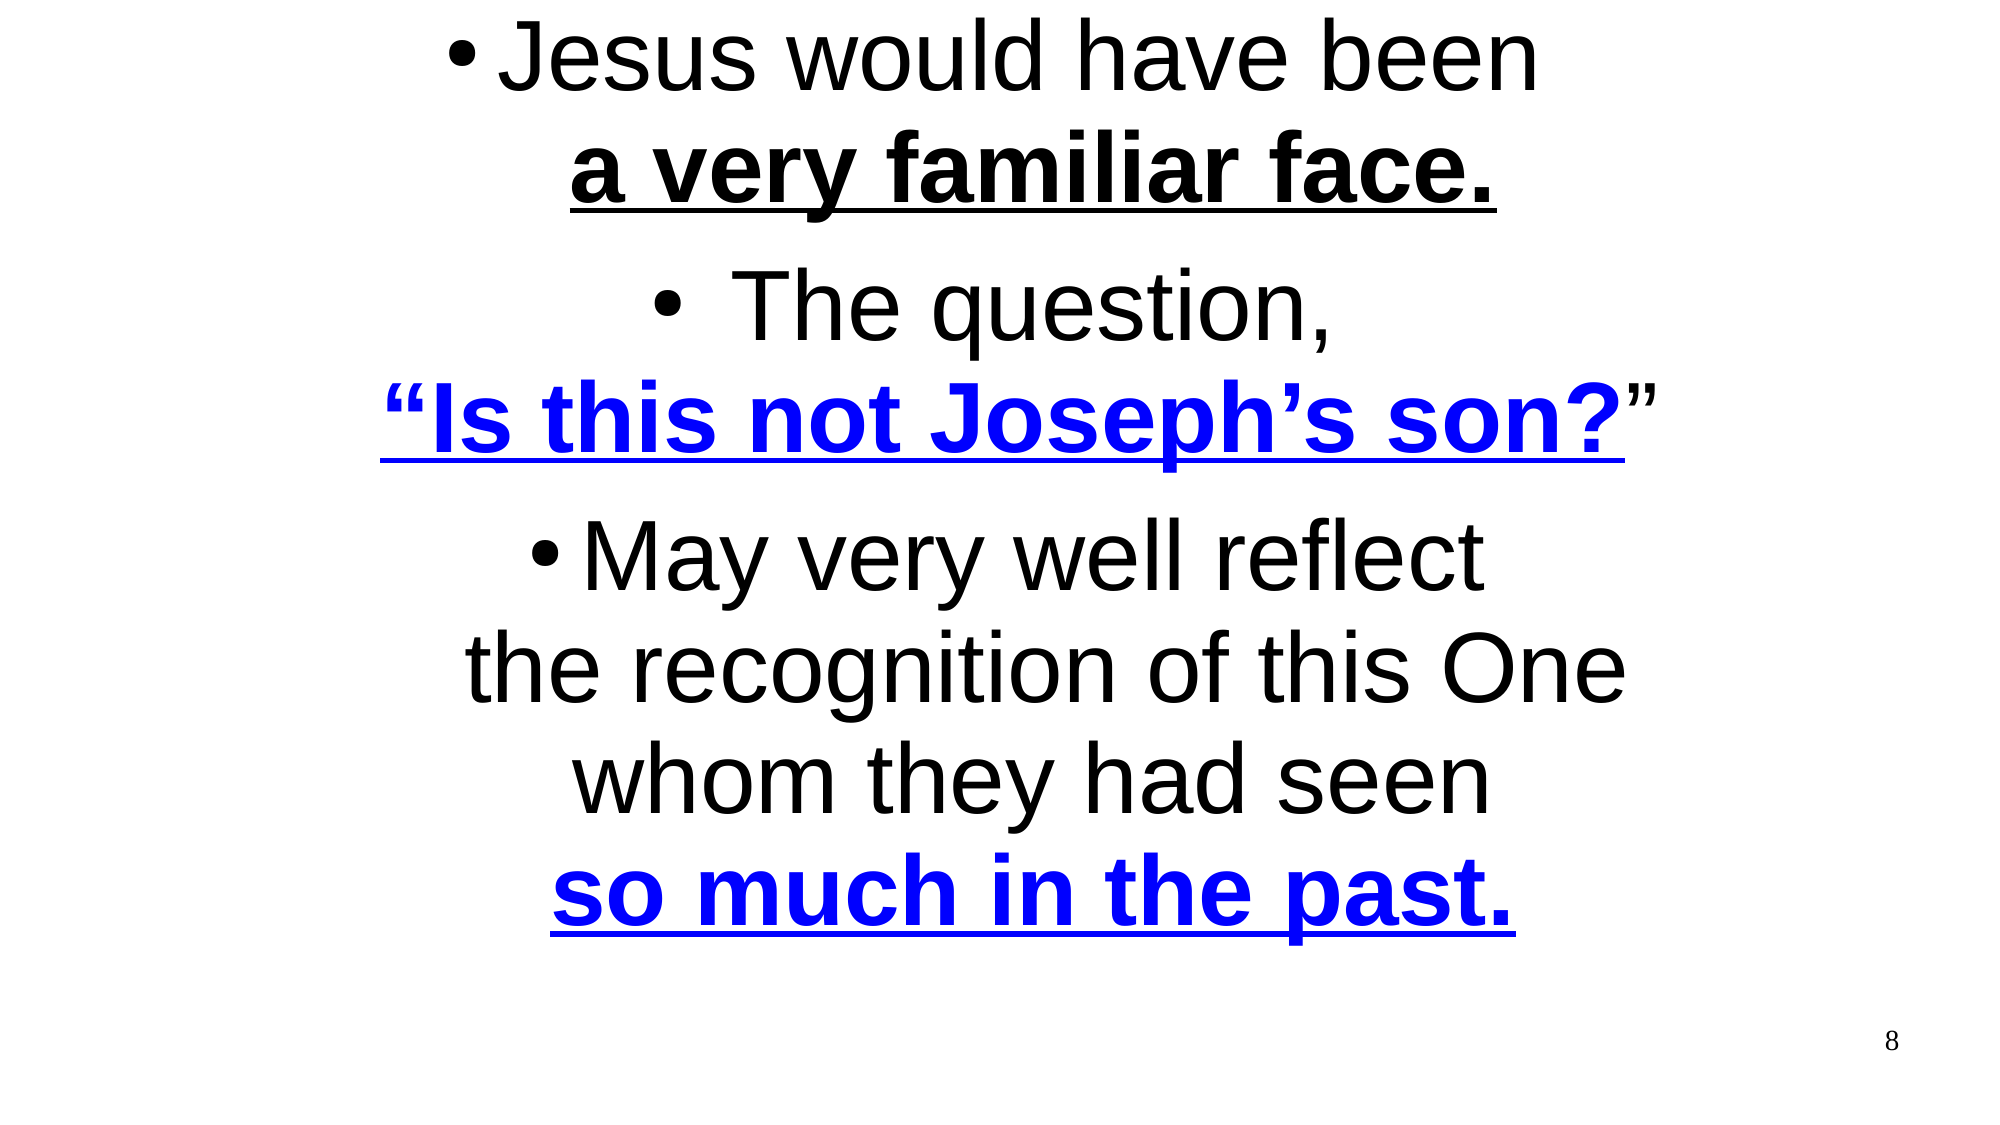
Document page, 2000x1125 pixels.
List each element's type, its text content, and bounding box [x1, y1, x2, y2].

list Jesus would have been a very familiar face. The question, “Is this not Joseph’s son?” May very well reflect the recognition of this One whom they had seen so much in the past. [0, 0, 1996, 1123]
